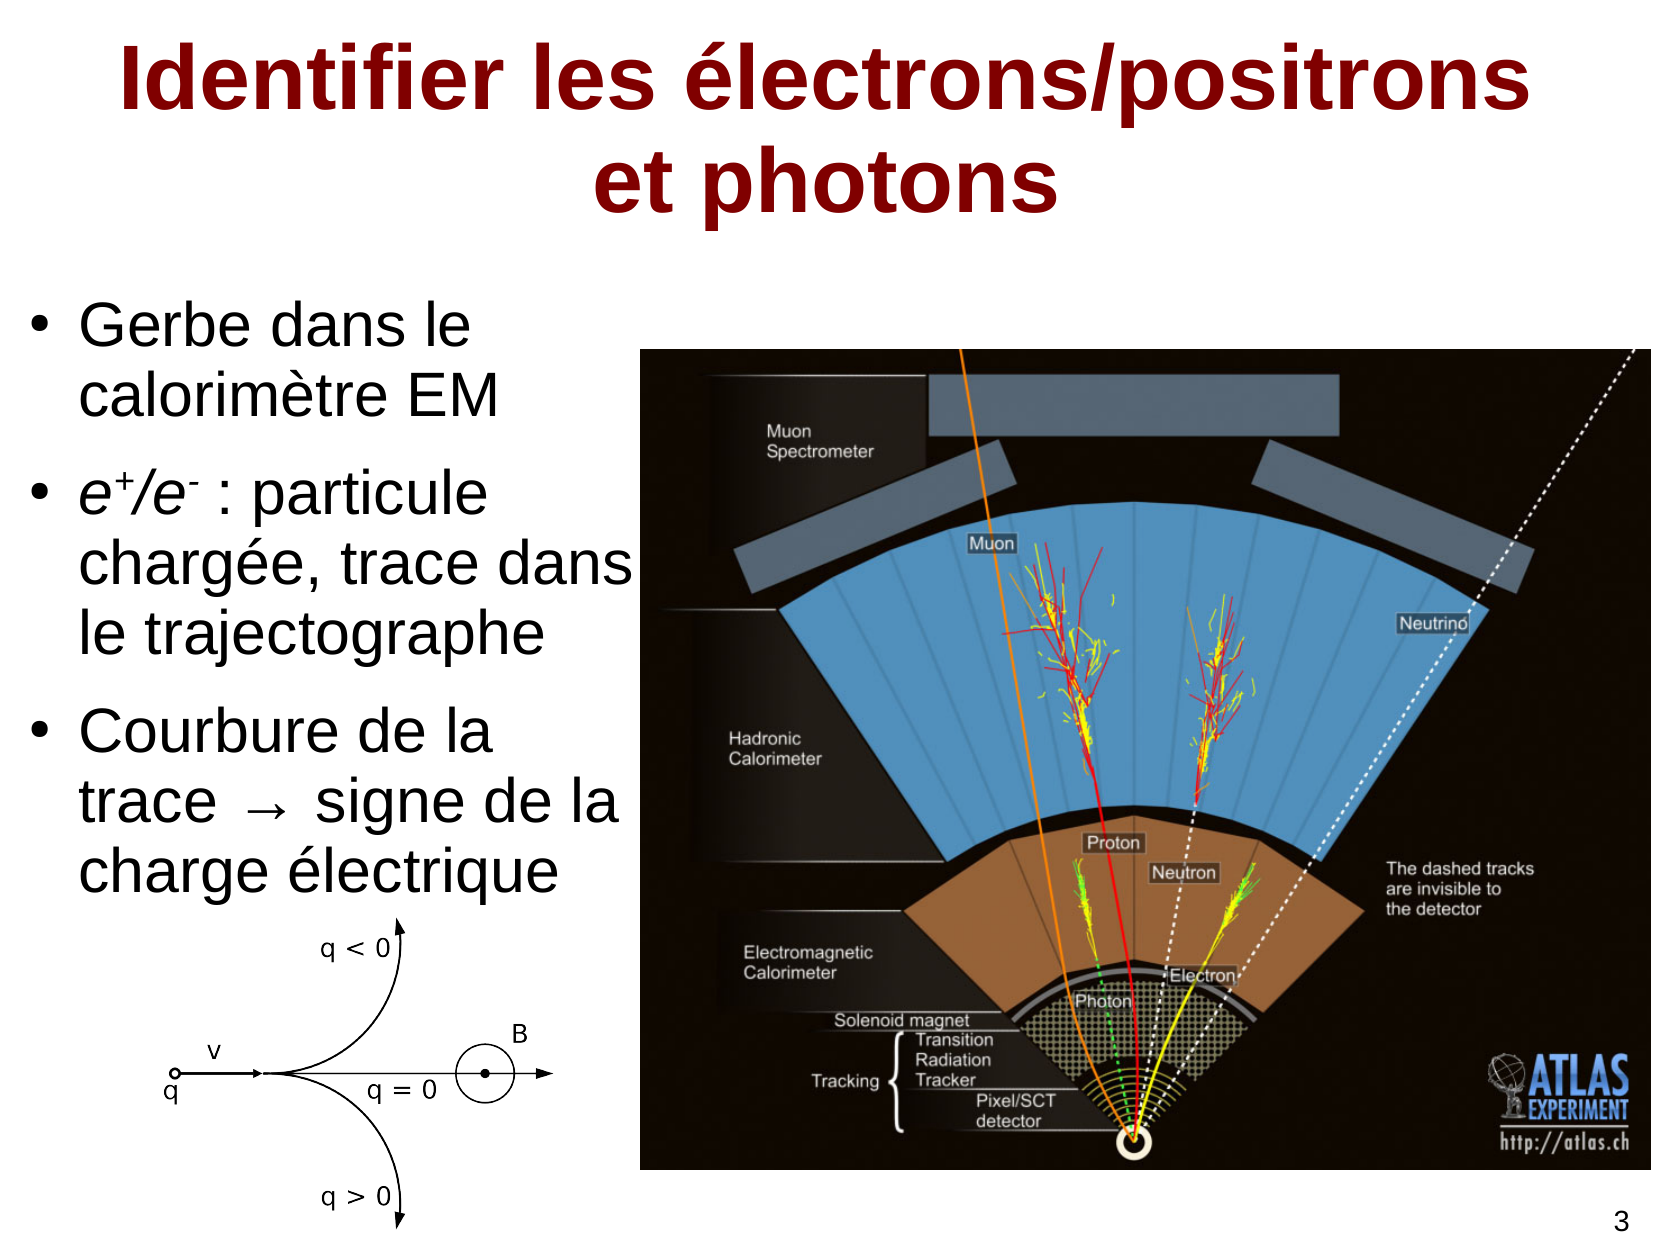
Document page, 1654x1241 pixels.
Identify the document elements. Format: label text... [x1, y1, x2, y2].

picture [162, 914, 556, 1232]
list Gerbe dans le calorimètre EM e+/e- : particule chargée, trace dans le trajectographe Courbure de la trace → signe de la charge électrique [11, 290, 650, 1010]
picture [640, 349, 1651, 1170]
title Identifier les électrons/positrons et photons [82, 25, 1571, 233]
